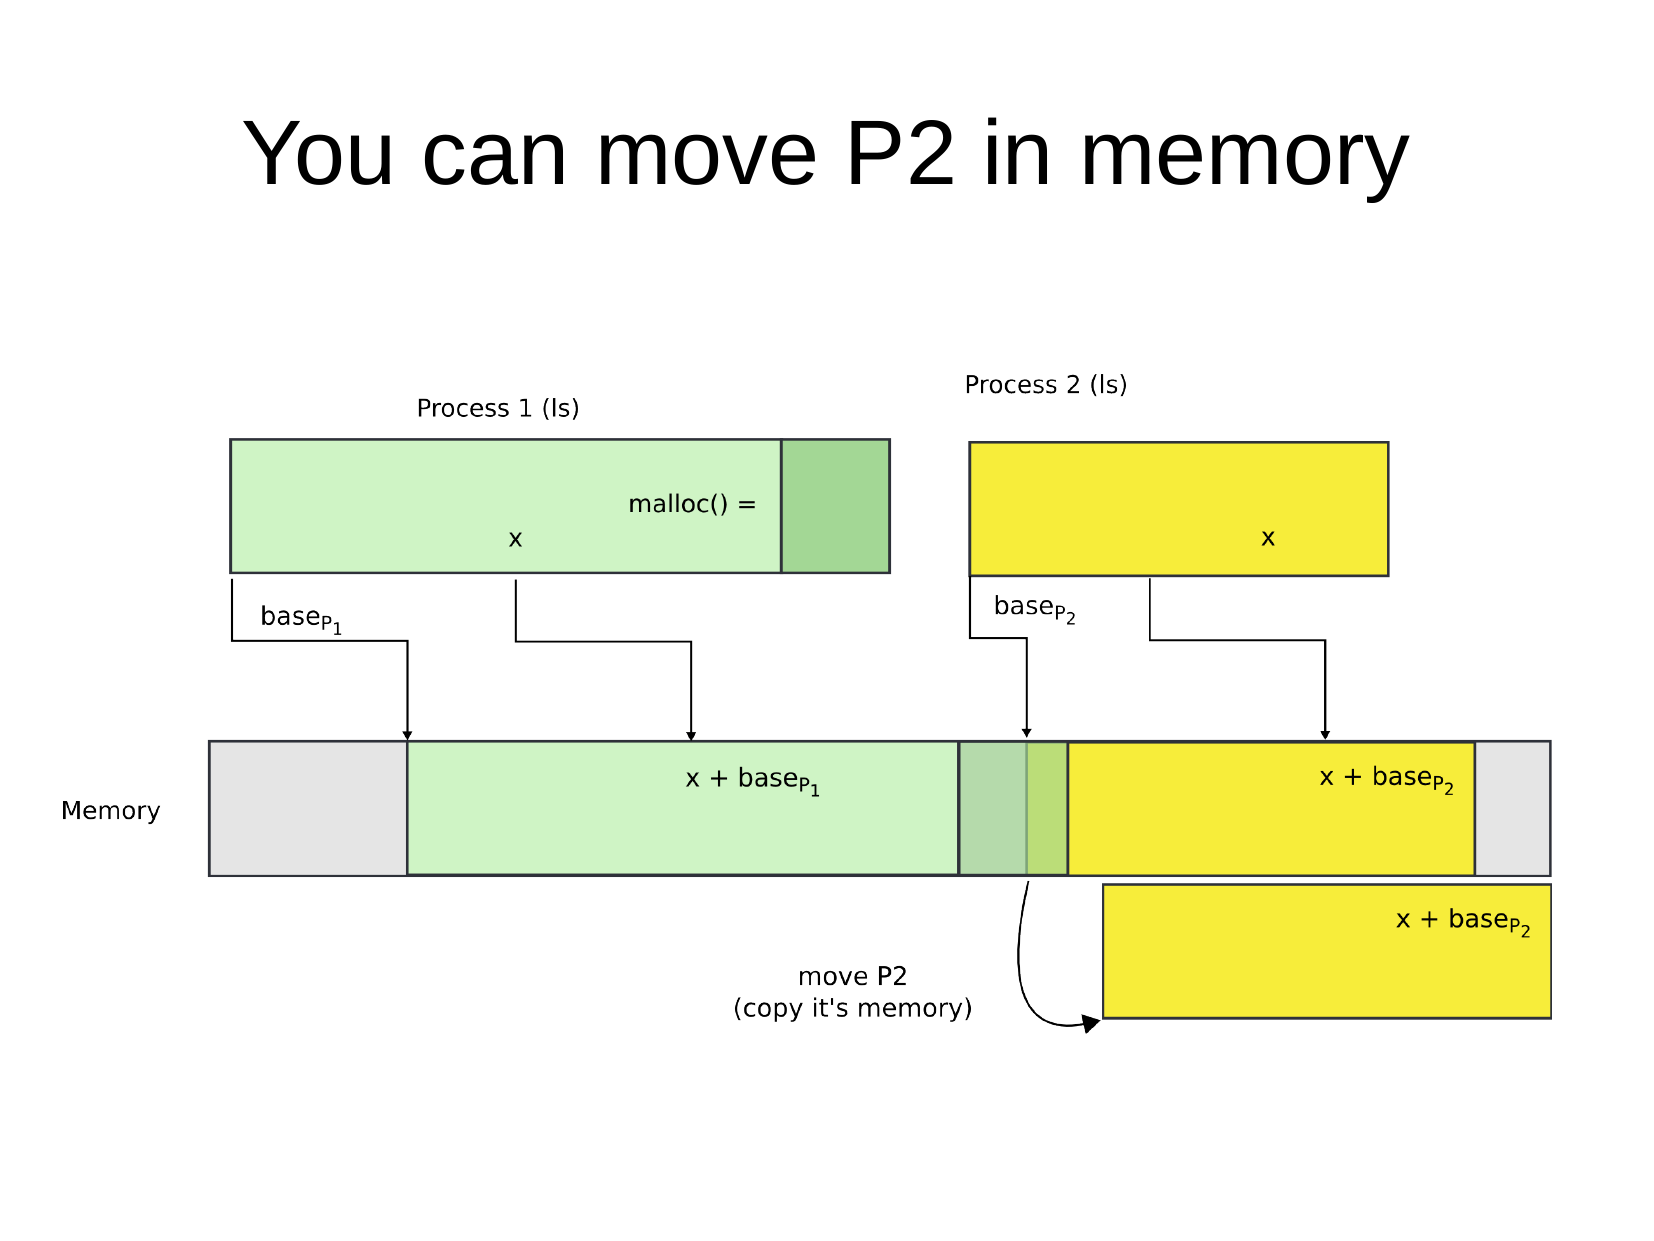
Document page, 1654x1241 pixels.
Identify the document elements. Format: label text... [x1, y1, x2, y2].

title You can move P2 in memory [82, 49, 1571, 257]
picture [63, 374, 1552, 1035]
